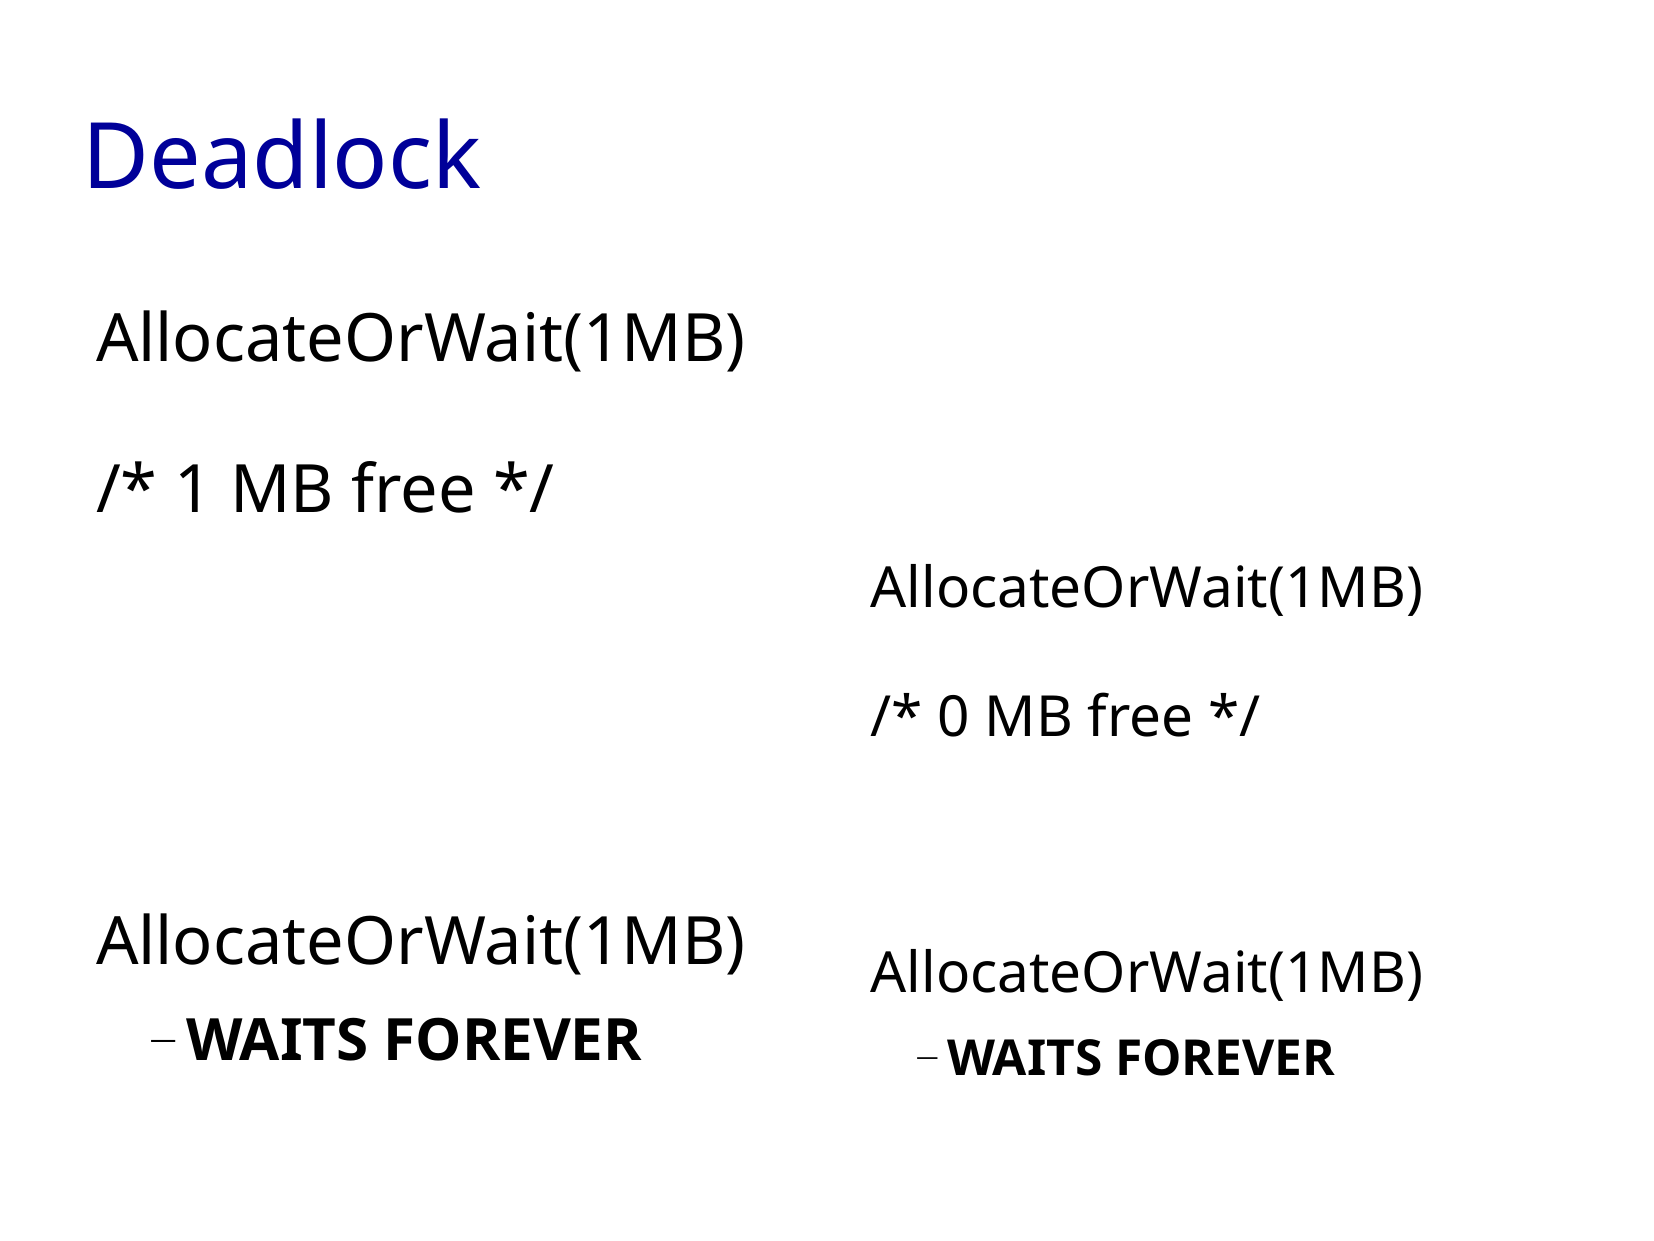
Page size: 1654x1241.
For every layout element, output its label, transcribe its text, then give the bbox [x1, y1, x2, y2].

list AllocateOrWait(1MB) /* 1 MB free */ AllocateOrWait(1MB) WAITS FOREVER [60, 290, 796, 1096]
list AllocateOrWait(1MB) /* 0 MB free */ AllocateOrWait(1MB) WAITS FOREVER [840, 290, 1576, 1096]
title Deadlock [82, 49, 1571, 257]
